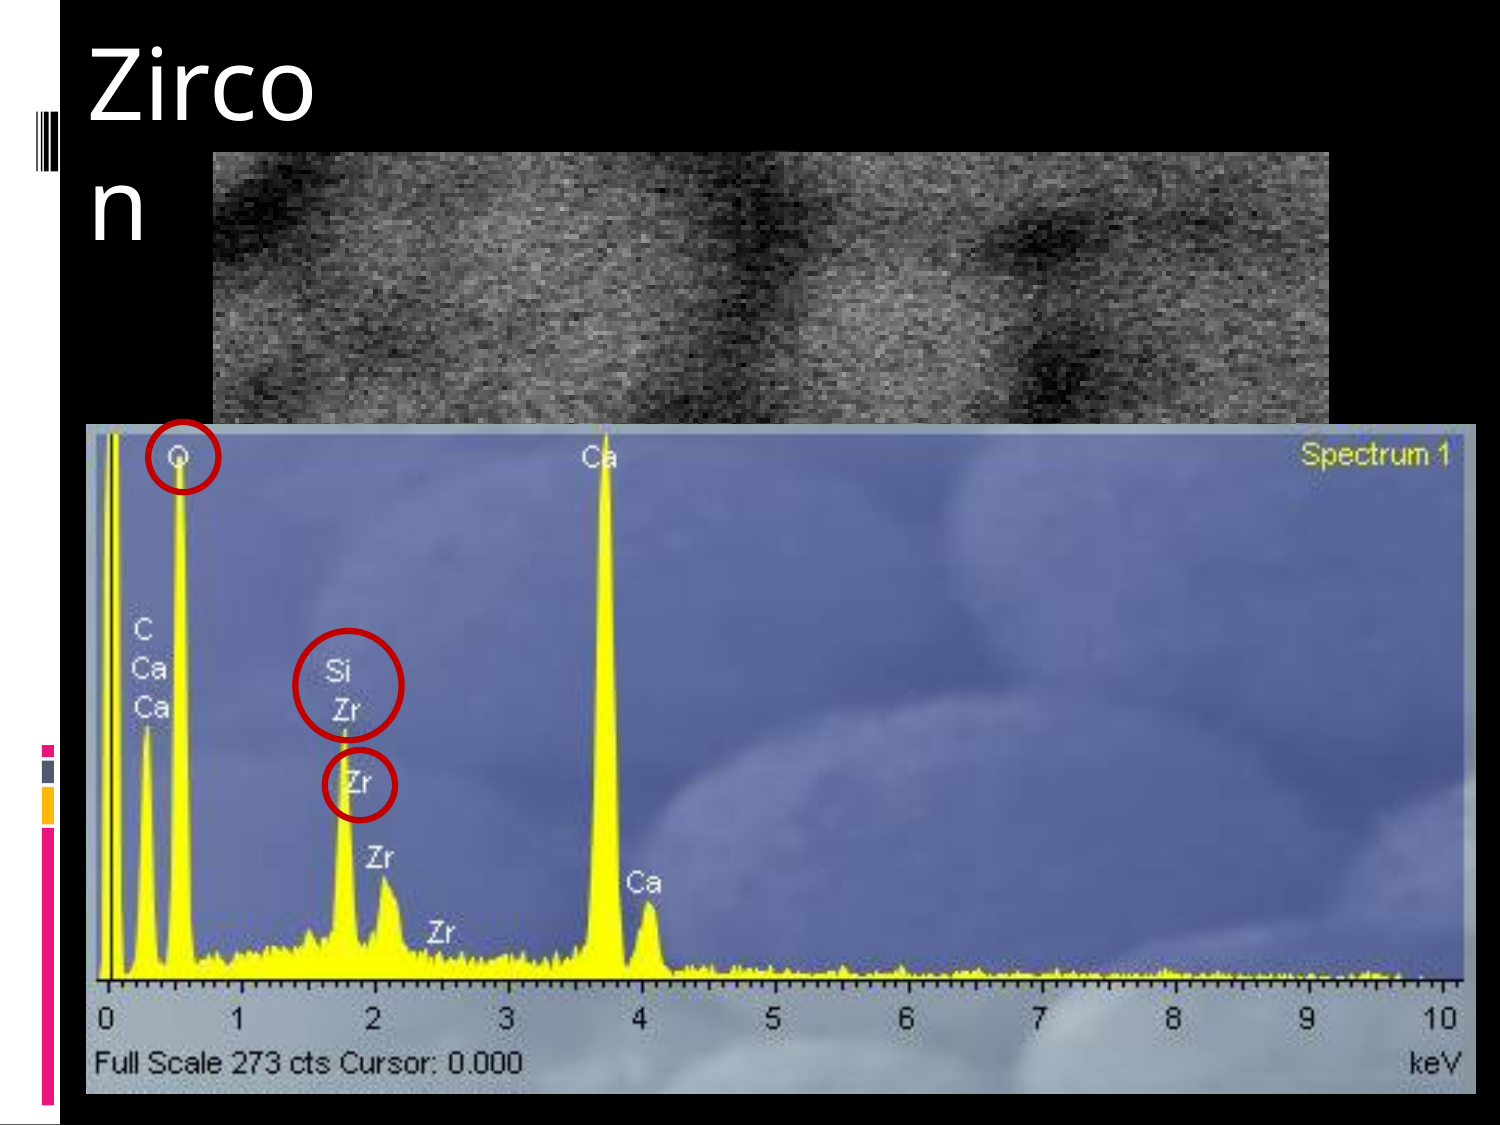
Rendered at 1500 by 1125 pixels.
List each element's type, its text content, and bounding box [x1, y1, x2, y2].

picture [152, 426, 215, 489]
text_box Zircon [72, 13, 389, 269]
picture [86, 149, 1476, 1094]
